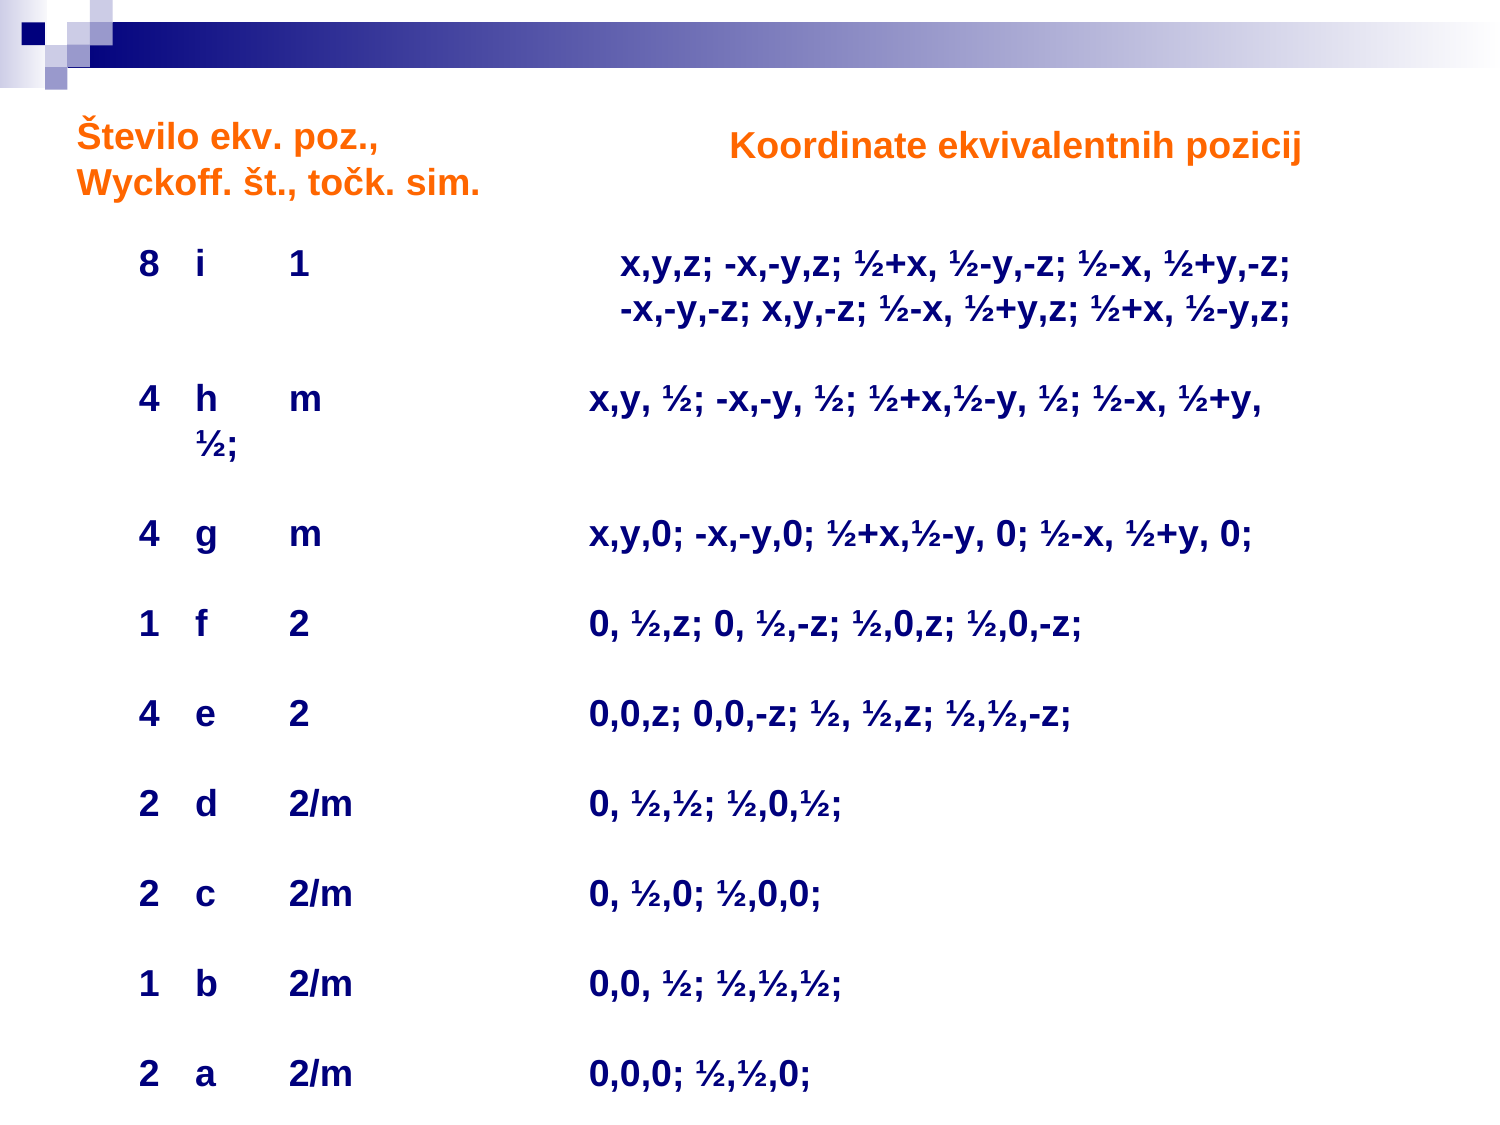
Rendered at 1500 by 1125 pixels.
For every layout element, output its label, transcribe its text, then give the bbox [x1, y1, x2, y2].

text_box i 1 x,y,z; -x,-y,z; ½+x, ½-y,-z; ½-x, ½+y,-z; -x,-y,-z; x,y,-z; ½-x, ½+y,z; ½+x, ½-y,z; h m x,y, ½; -x,-y, ½; ½+x,½-y, ½; ½-x, ½+y, ½; 4 g m x,y,0; -x,-y,0; ½+x,½-y, 0; ½-x, ½+y, 0; f 2 0, ½,z; 0, ½,-z; ½,0,z; ½,0,-z; 4 e 2 0,0,z; 0,0,-z; ½, ½,z; ½,½,-z; d 2/m 0, ½,½; ½,0,½; 2 c 2/m 0, ½,0; ½,0,0; b 2/m 0,0, ½; ½,½,½; 2 a 2/m 0,0,0; ½,½,0; [123, 231, 1332, 1125]
text_box Koordinate ekvivalentnih pozicij [714, 113, 1318, 174]
text_box Število ekv. poz., Wyckoff. št., točk. sim. [61, 104, 497, 211]
